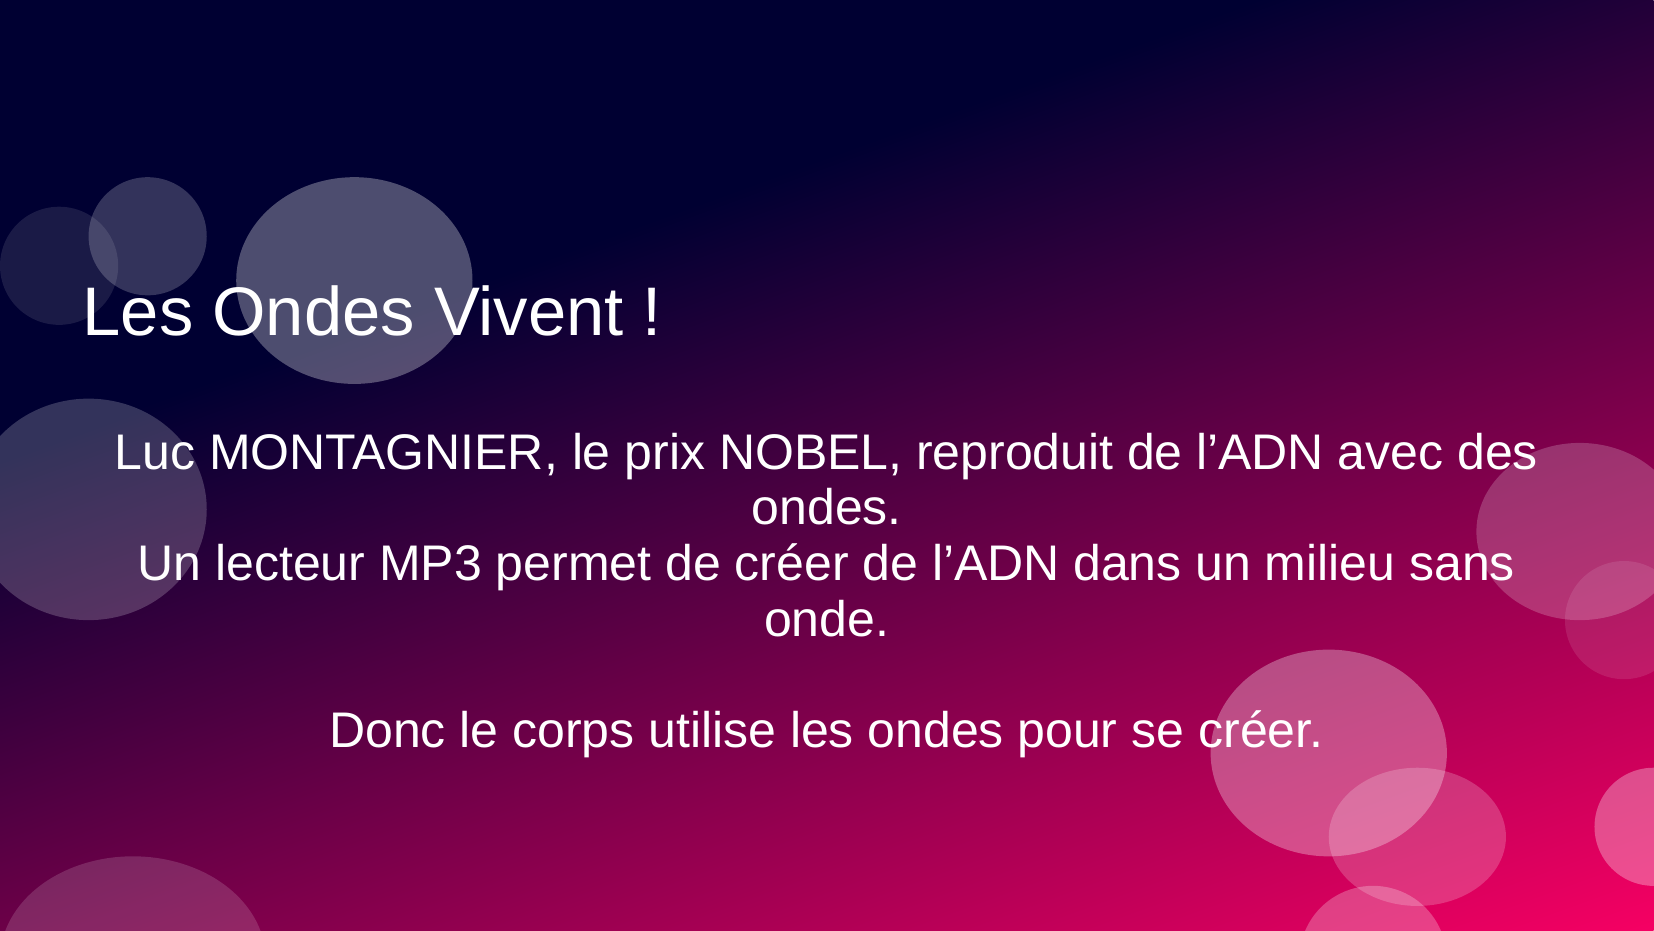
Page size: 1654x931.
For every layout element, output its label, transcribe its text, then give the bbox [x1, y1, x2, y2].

subtitle Luc MONTAGNIER, le prix NOBEL, reproduit de l’ADN avec des ondes. Un lecteur MP3 permet de créer de l’ADN dans un milieu sans onde. Donc le corps utilise les ondes pour se créer. [82, 423, 1571, 759]
title Les Ondes Vivent ! [82, 234, 1571, 390]
